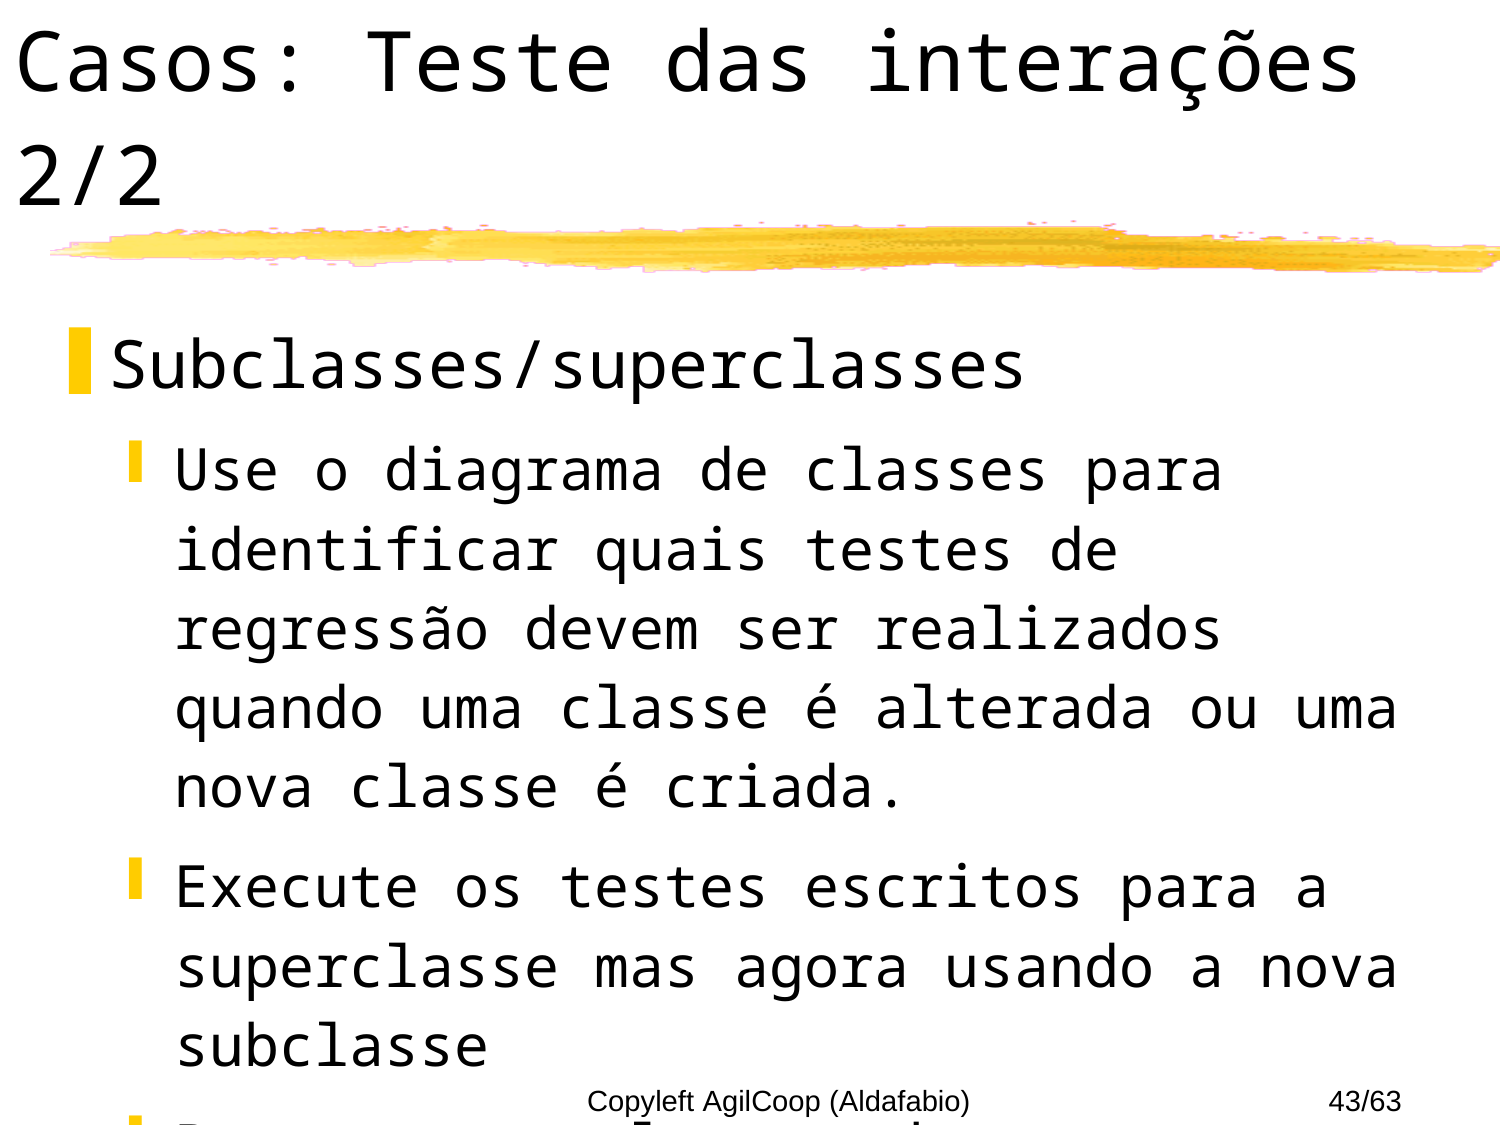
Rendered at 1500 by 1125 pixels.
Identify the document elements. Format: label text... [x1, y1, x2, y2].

list Subclasses/superclasses Use o diagrama de classes para identificar quais testes de regressão devem ser realizados quando uma classe é alterada ou uma nova classe é criada. Execute os testes escritos para a superclasse mas agora usando a nova subclasse Para testar classes abstratas, somos obrigados a criar classes concretas só para testá-las [37, 309, 1463, 1030]
title Casos: Teste das interações 2/2 [0, 74, 1488, 238]
picture [50, 215, 1500, 284]
